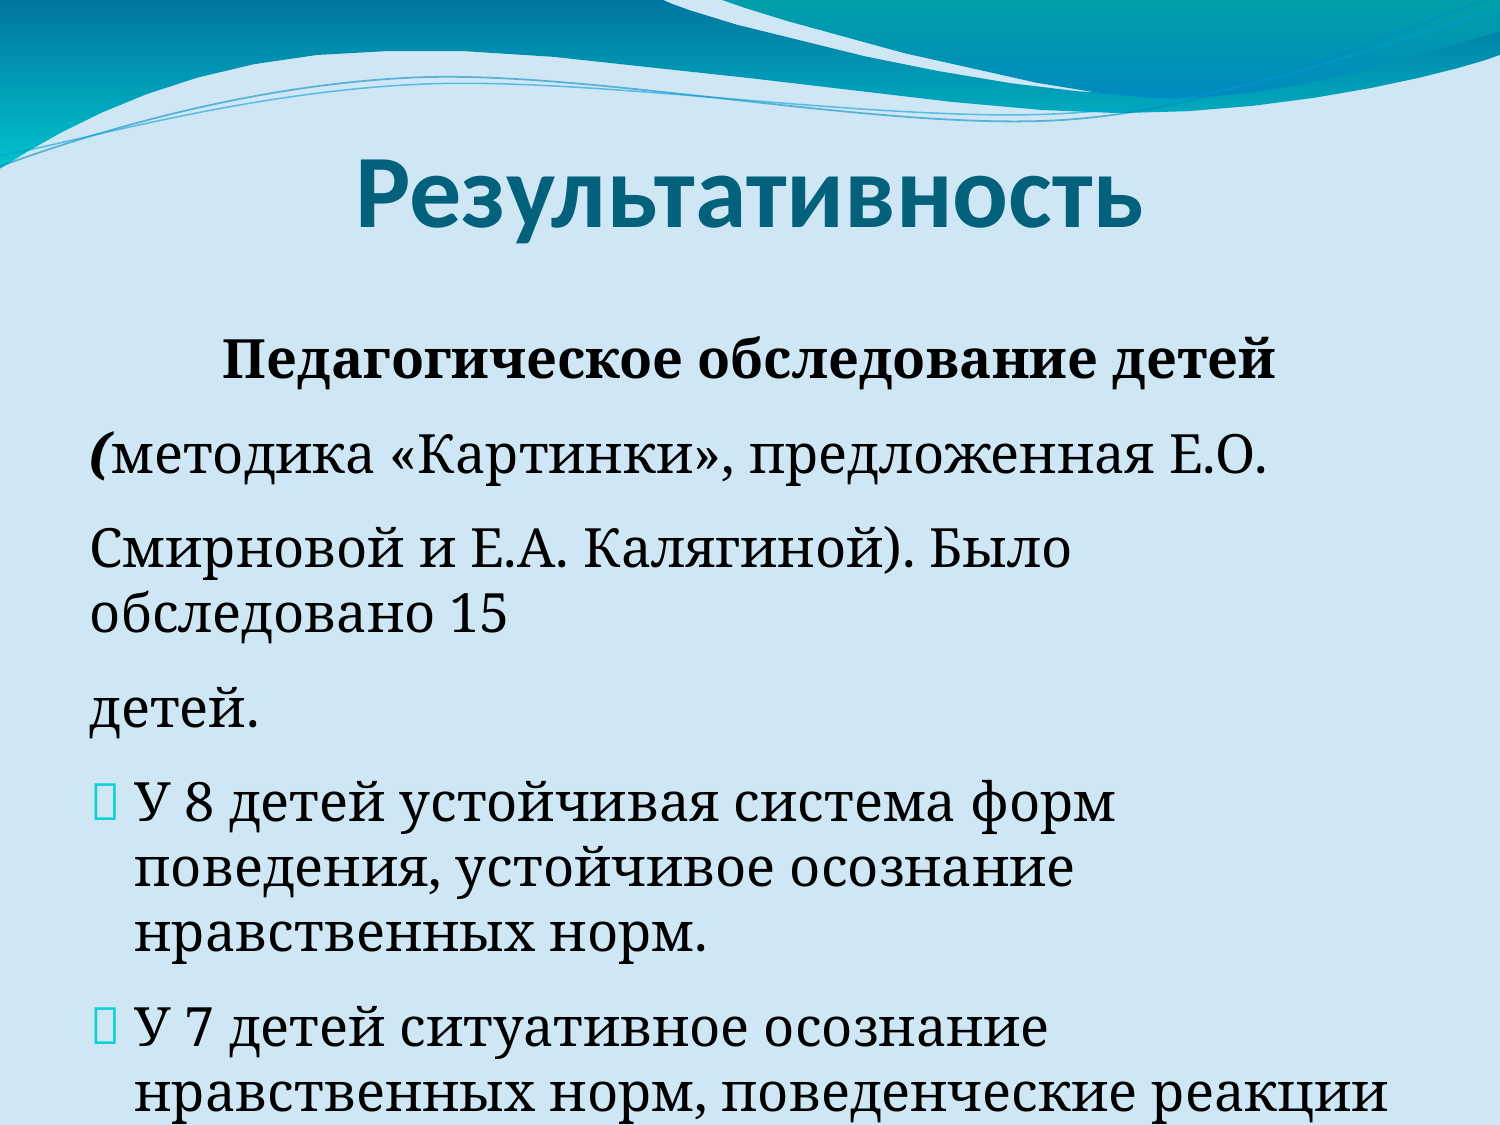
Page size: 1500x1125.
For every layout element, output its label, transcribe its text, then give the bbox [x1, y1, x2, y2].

list Педагогическое обследование детей (методика «Картинки», предложенная Е.О. Смирновой и Е.А. Калягиной). Было обследовано 15 детей. У 8 детей устойчивая система форм поведения, устойчивое осознание нравственных норм. У 7 детей ситуативное осознание нравственных норм, поведенческие реакции проявляются ситуативно. [75, 317, 1425, 1038]
title Результативность [75, 115, 1425, 303]
